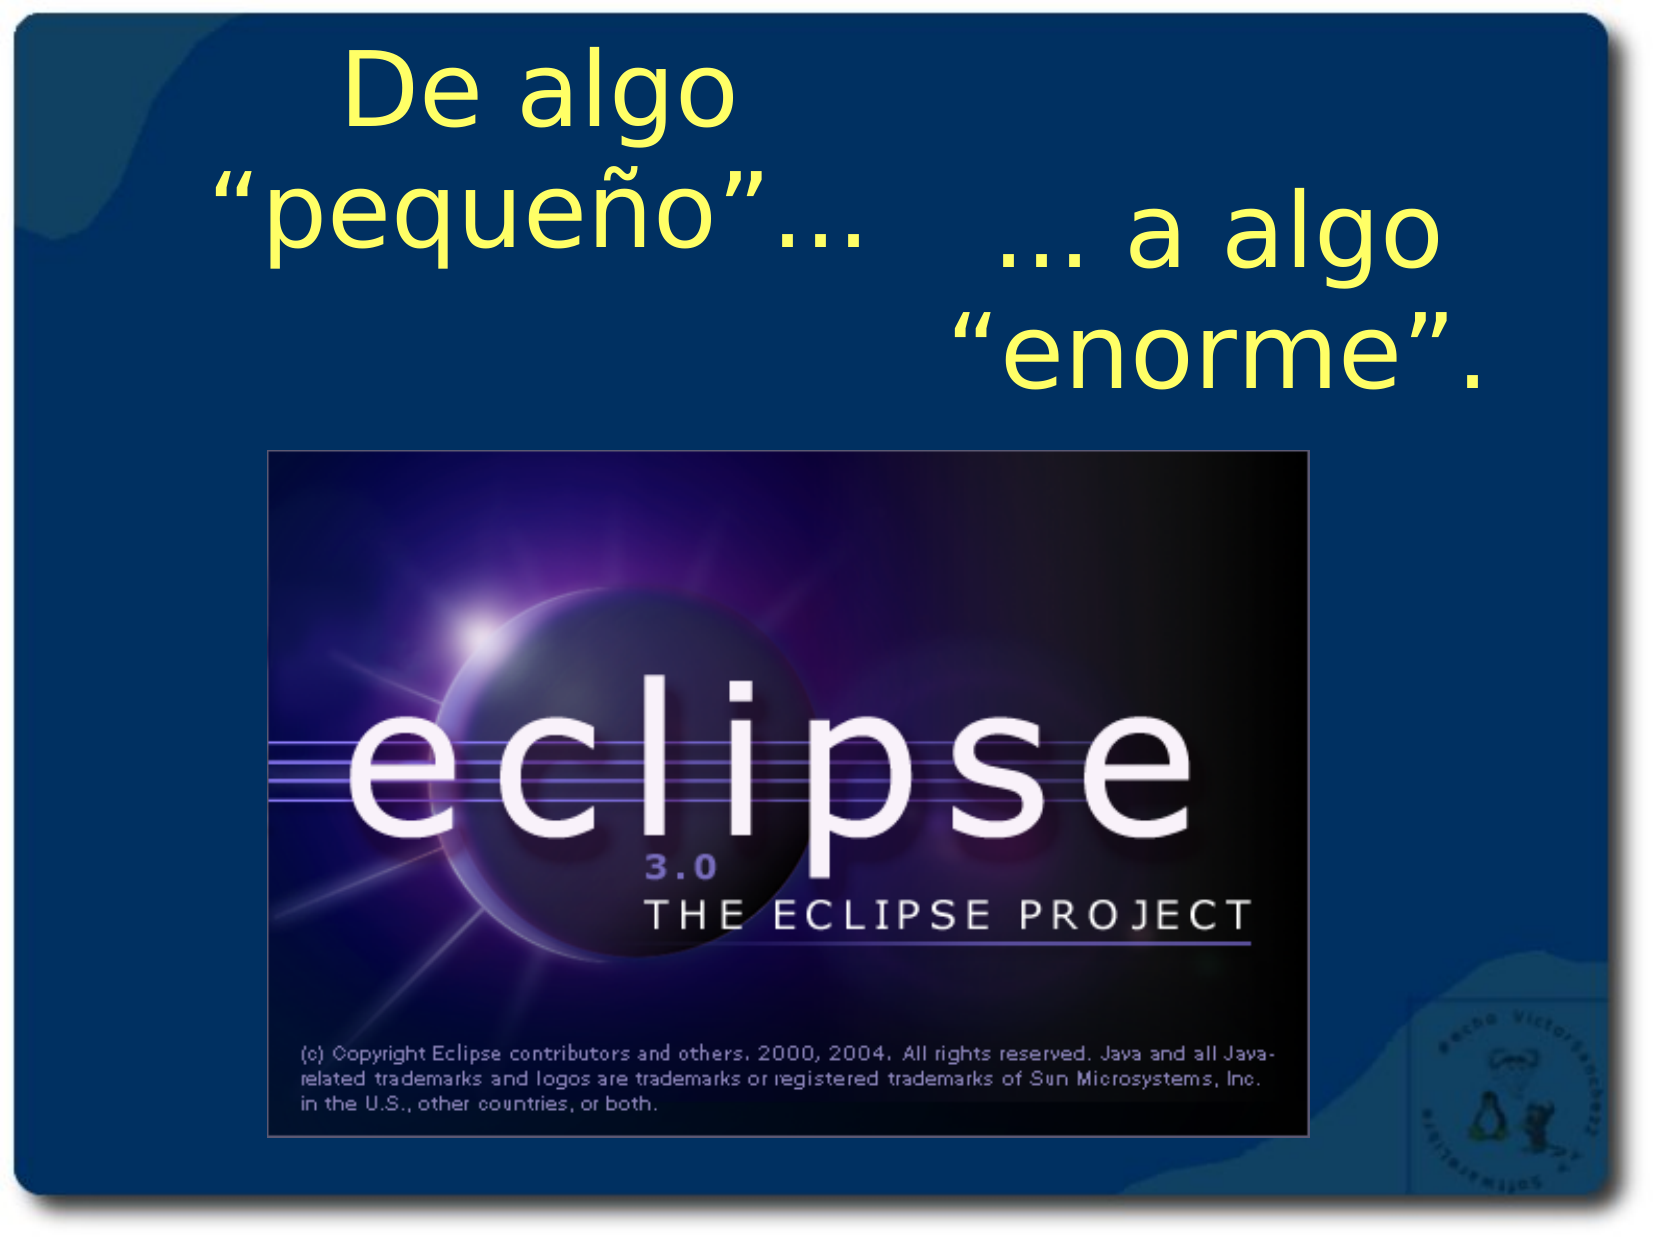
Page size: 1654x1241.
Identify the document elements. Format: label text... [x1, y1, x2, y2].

text_box ... a algo “enorme”. [708, 170, 1654, 414]
picture [0, 0, 1654, 1241]
text_box De algo “pequeño”... [29, 29, 1050, 273]
text_box [413, 443, 443, 450]
list [82, 290, 1571, 1094]
